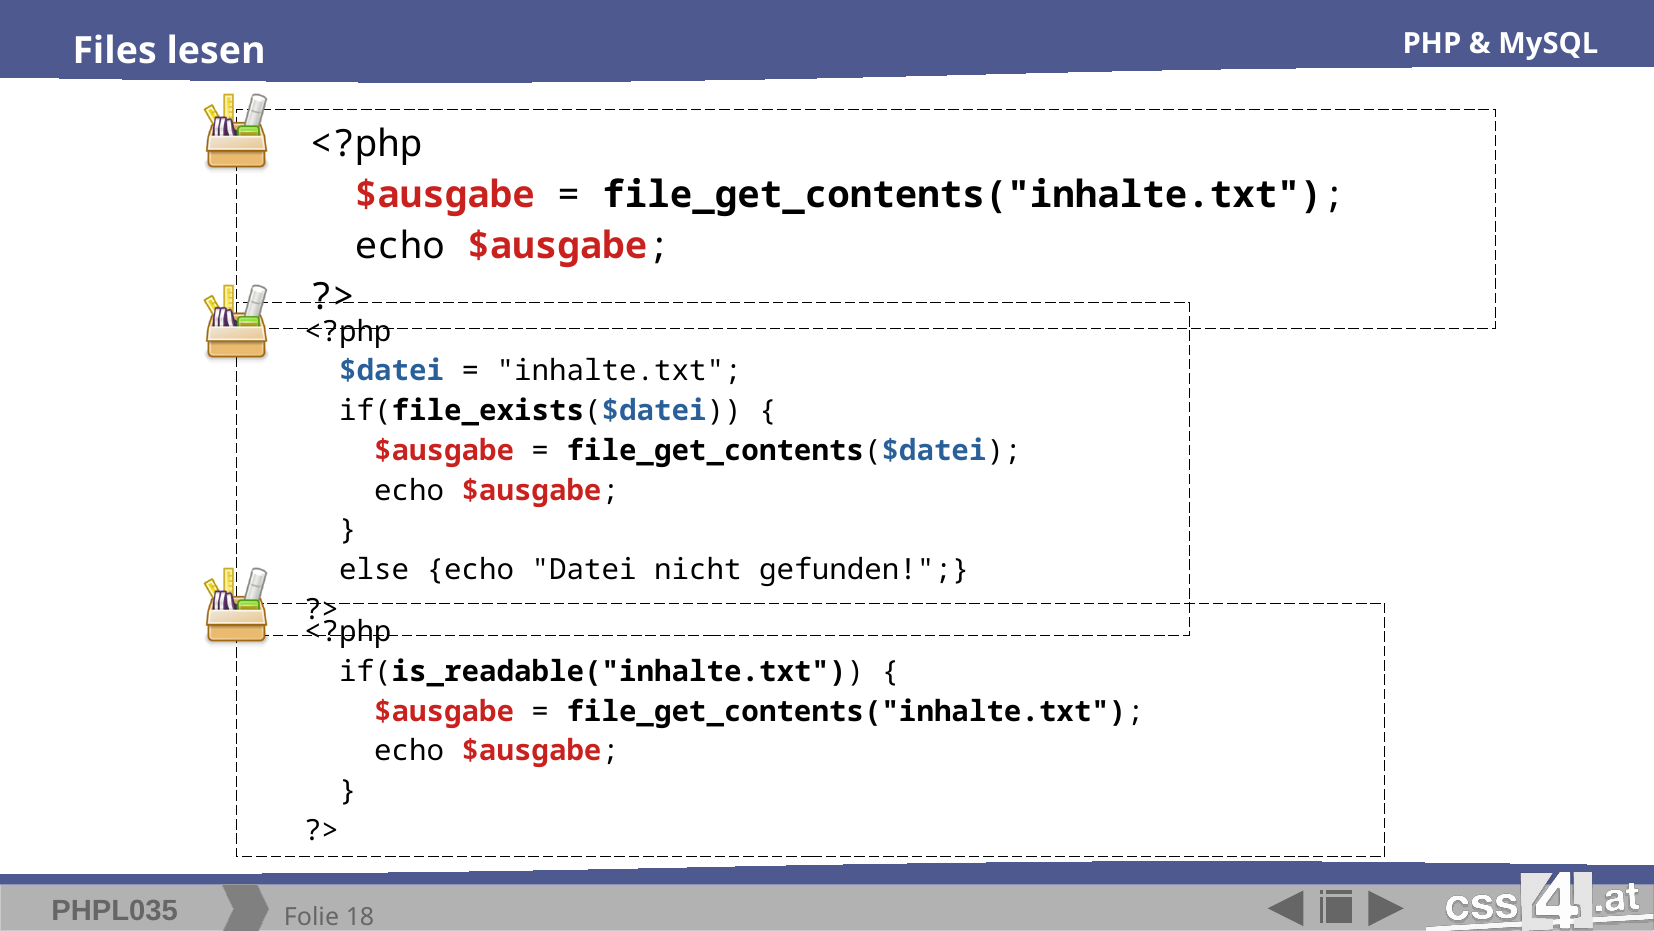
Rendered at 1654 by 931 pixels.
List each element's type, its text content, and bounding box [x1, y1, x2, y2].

text_box [0, 0, 1654, 83]
text_box [0, 861, 1654, 931]
text_box <?php $ausgabe = file_get_contents("inhalte.txt"); echo $ausgabe; ?> [236, 124, 1496, 313]
text_box Folie <Foliennummer> [269, 891, 542, 931]
picture [195, 564, 279, 648]
text_box Files lesen [57, 16, 469, 69]
picture [195, 281, 279, 364]
text_box <?php $datei = "inhalte.txt"; if(file_exists($datei)) { $ausgabe = file_get_contents($datei); echo $ausgabe; } else {echo "Datei nicht gefunden!";} ?> [236, 336, 1190, 602]
text_box PHP & MySQL [1387, 15, 1619, 60]
picture [1426, 872, 1654, 931]
text_box PHPL035 [36, 886, 209, 931]
picture [195, 90, 279, 174]
text_box <?php if(is_readable("inhalte.txt")) { $ausgabe = file_get_contents("inhalte.txt"); echo $ausgabe; } ?> [236, 625, 1385, 834]
